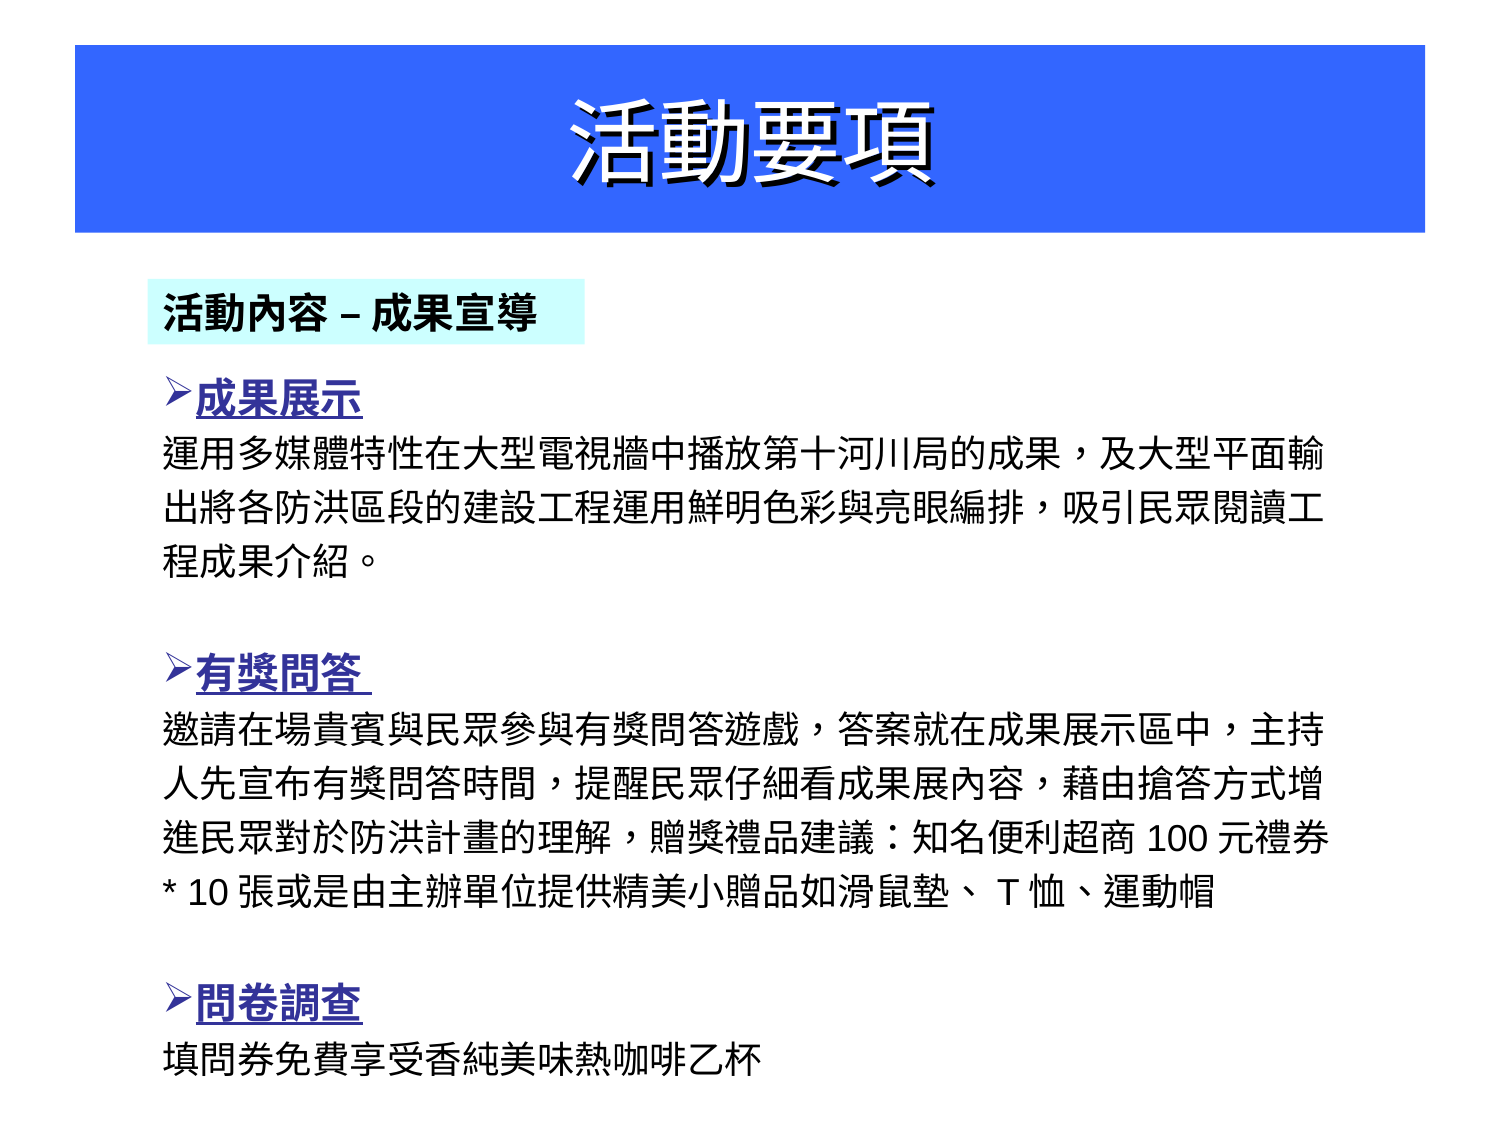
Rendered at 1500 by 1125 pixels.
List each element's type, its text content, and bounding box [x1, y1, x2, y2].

title 活動要項 [75, 45, 1426, 233]
text_box 成果展示 運用多媒體特性在大型電視牆中播放第十河川局的成果，及大型平面輸出將各防洪區段的建設工程運用鮮明色彩與亮眼編排，吸引民眾閱讀工程成果介紹。 有獎問答 邀請在場貴賓與民眾參與有獎問答遊戲，答案就在成果展示區中，主持人先宣布有獎問答時間，提醒民眾仔細看成果展內容，藉由搶答方式增進民眾對於防洪計畫的理解，贈獎禮品建議：知名便利超商100元禮券 * 10張或是由主辦單位提供精美小贈品如滑鼠墊、T恤、運動帽 問卷調查 填問券免費享受香純美味熱咖啡乙杯 [147, 353, 1365, 1089]
text_box 活動內容 – 成果宣導 [147, 278, 585, 345]
